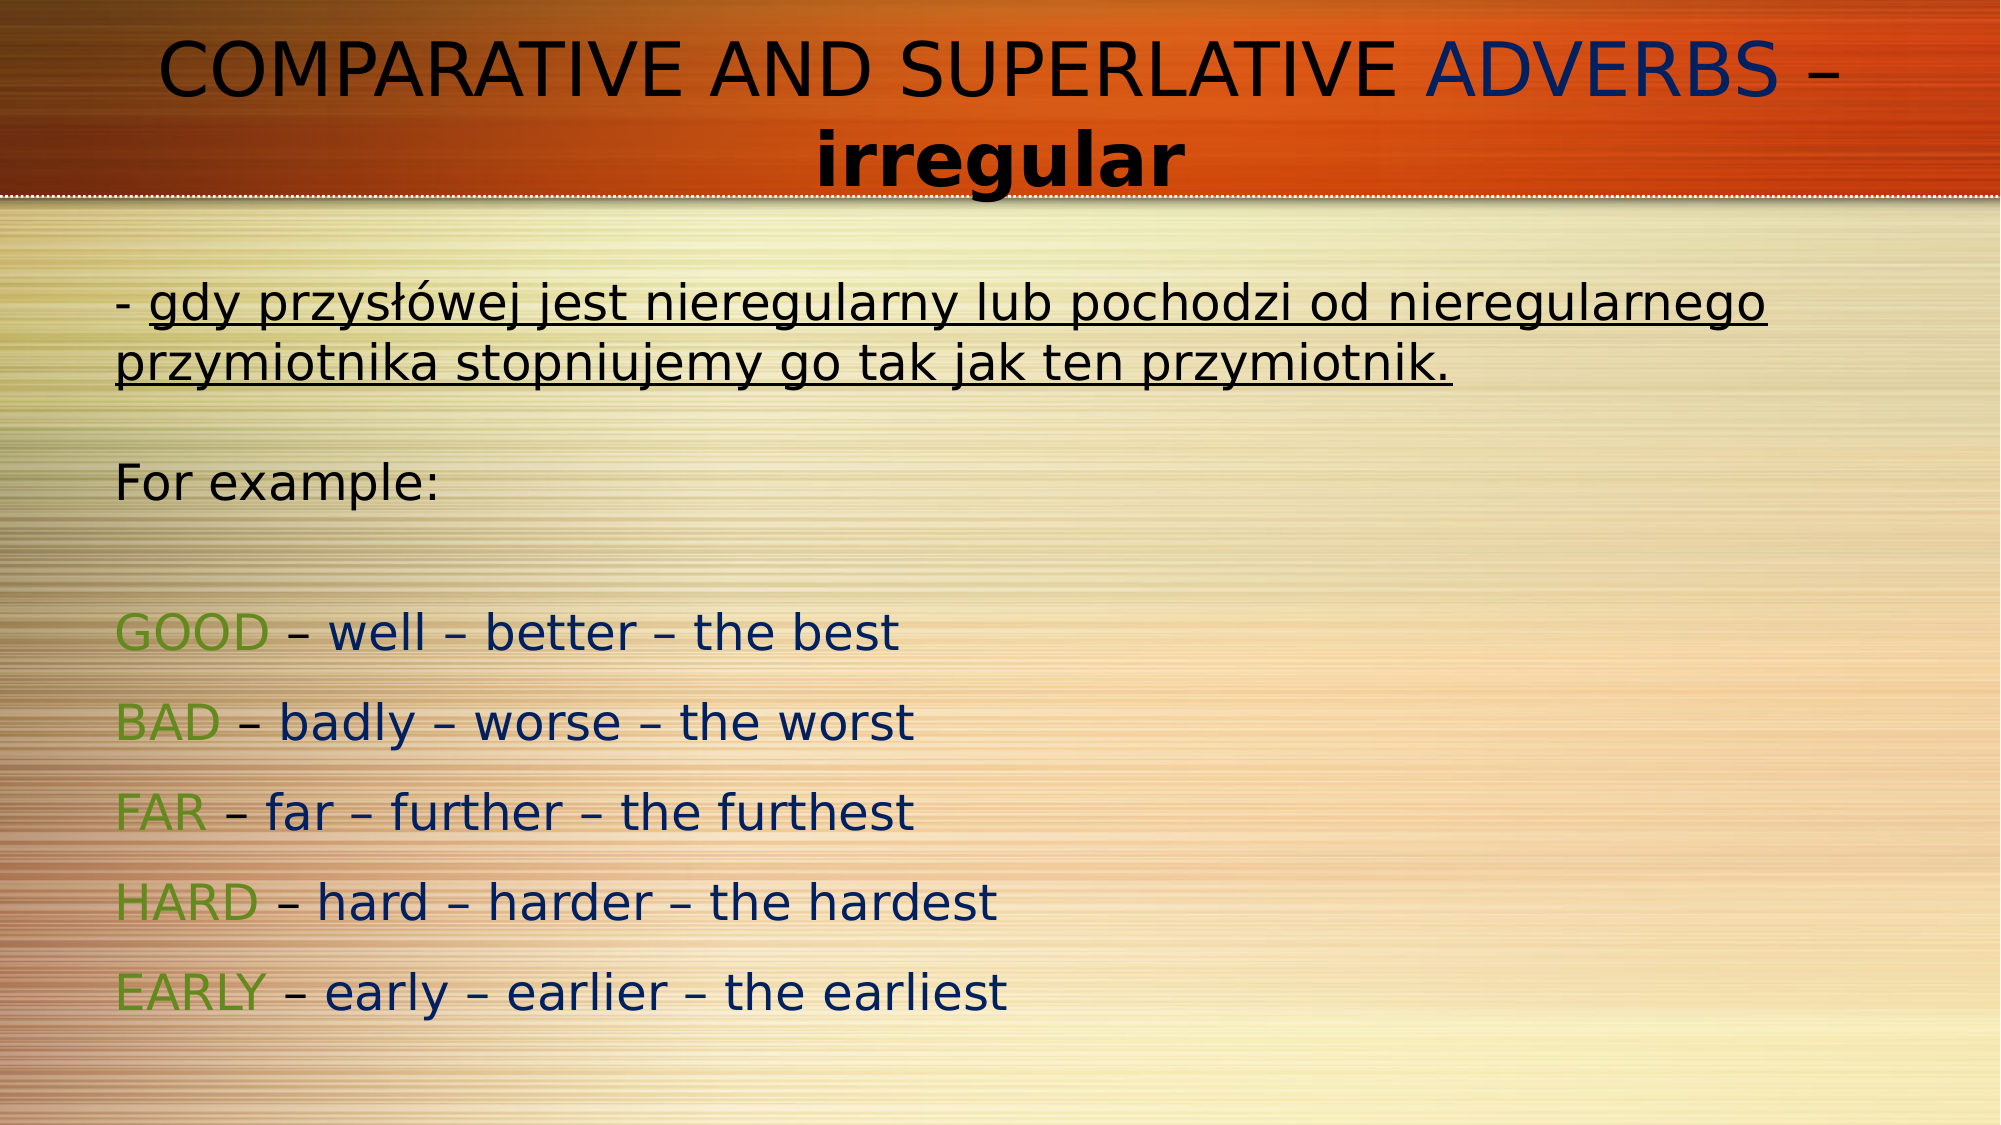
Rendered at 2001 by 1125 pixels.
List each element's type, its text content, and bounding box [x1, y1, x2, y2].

list - gdy przysłówej jest nieregularny lub pochodzi od nieregularnego przymiotnika stopniujemy go tak jak ten przymiotnik. For example: GOOD – well – better – the best BAD – badly – worse – the worst FAR – far – further – the furthest HARD – hard – harder – the hardest EARLY – early – earlier – the earliest [99, 262, 1900, 1005]
picture [0, 0, 2001, 1125]
title COMPARATIVE AND SUPERLATIVE ADVERBS – irregular [99, 18, 1900, 210]
